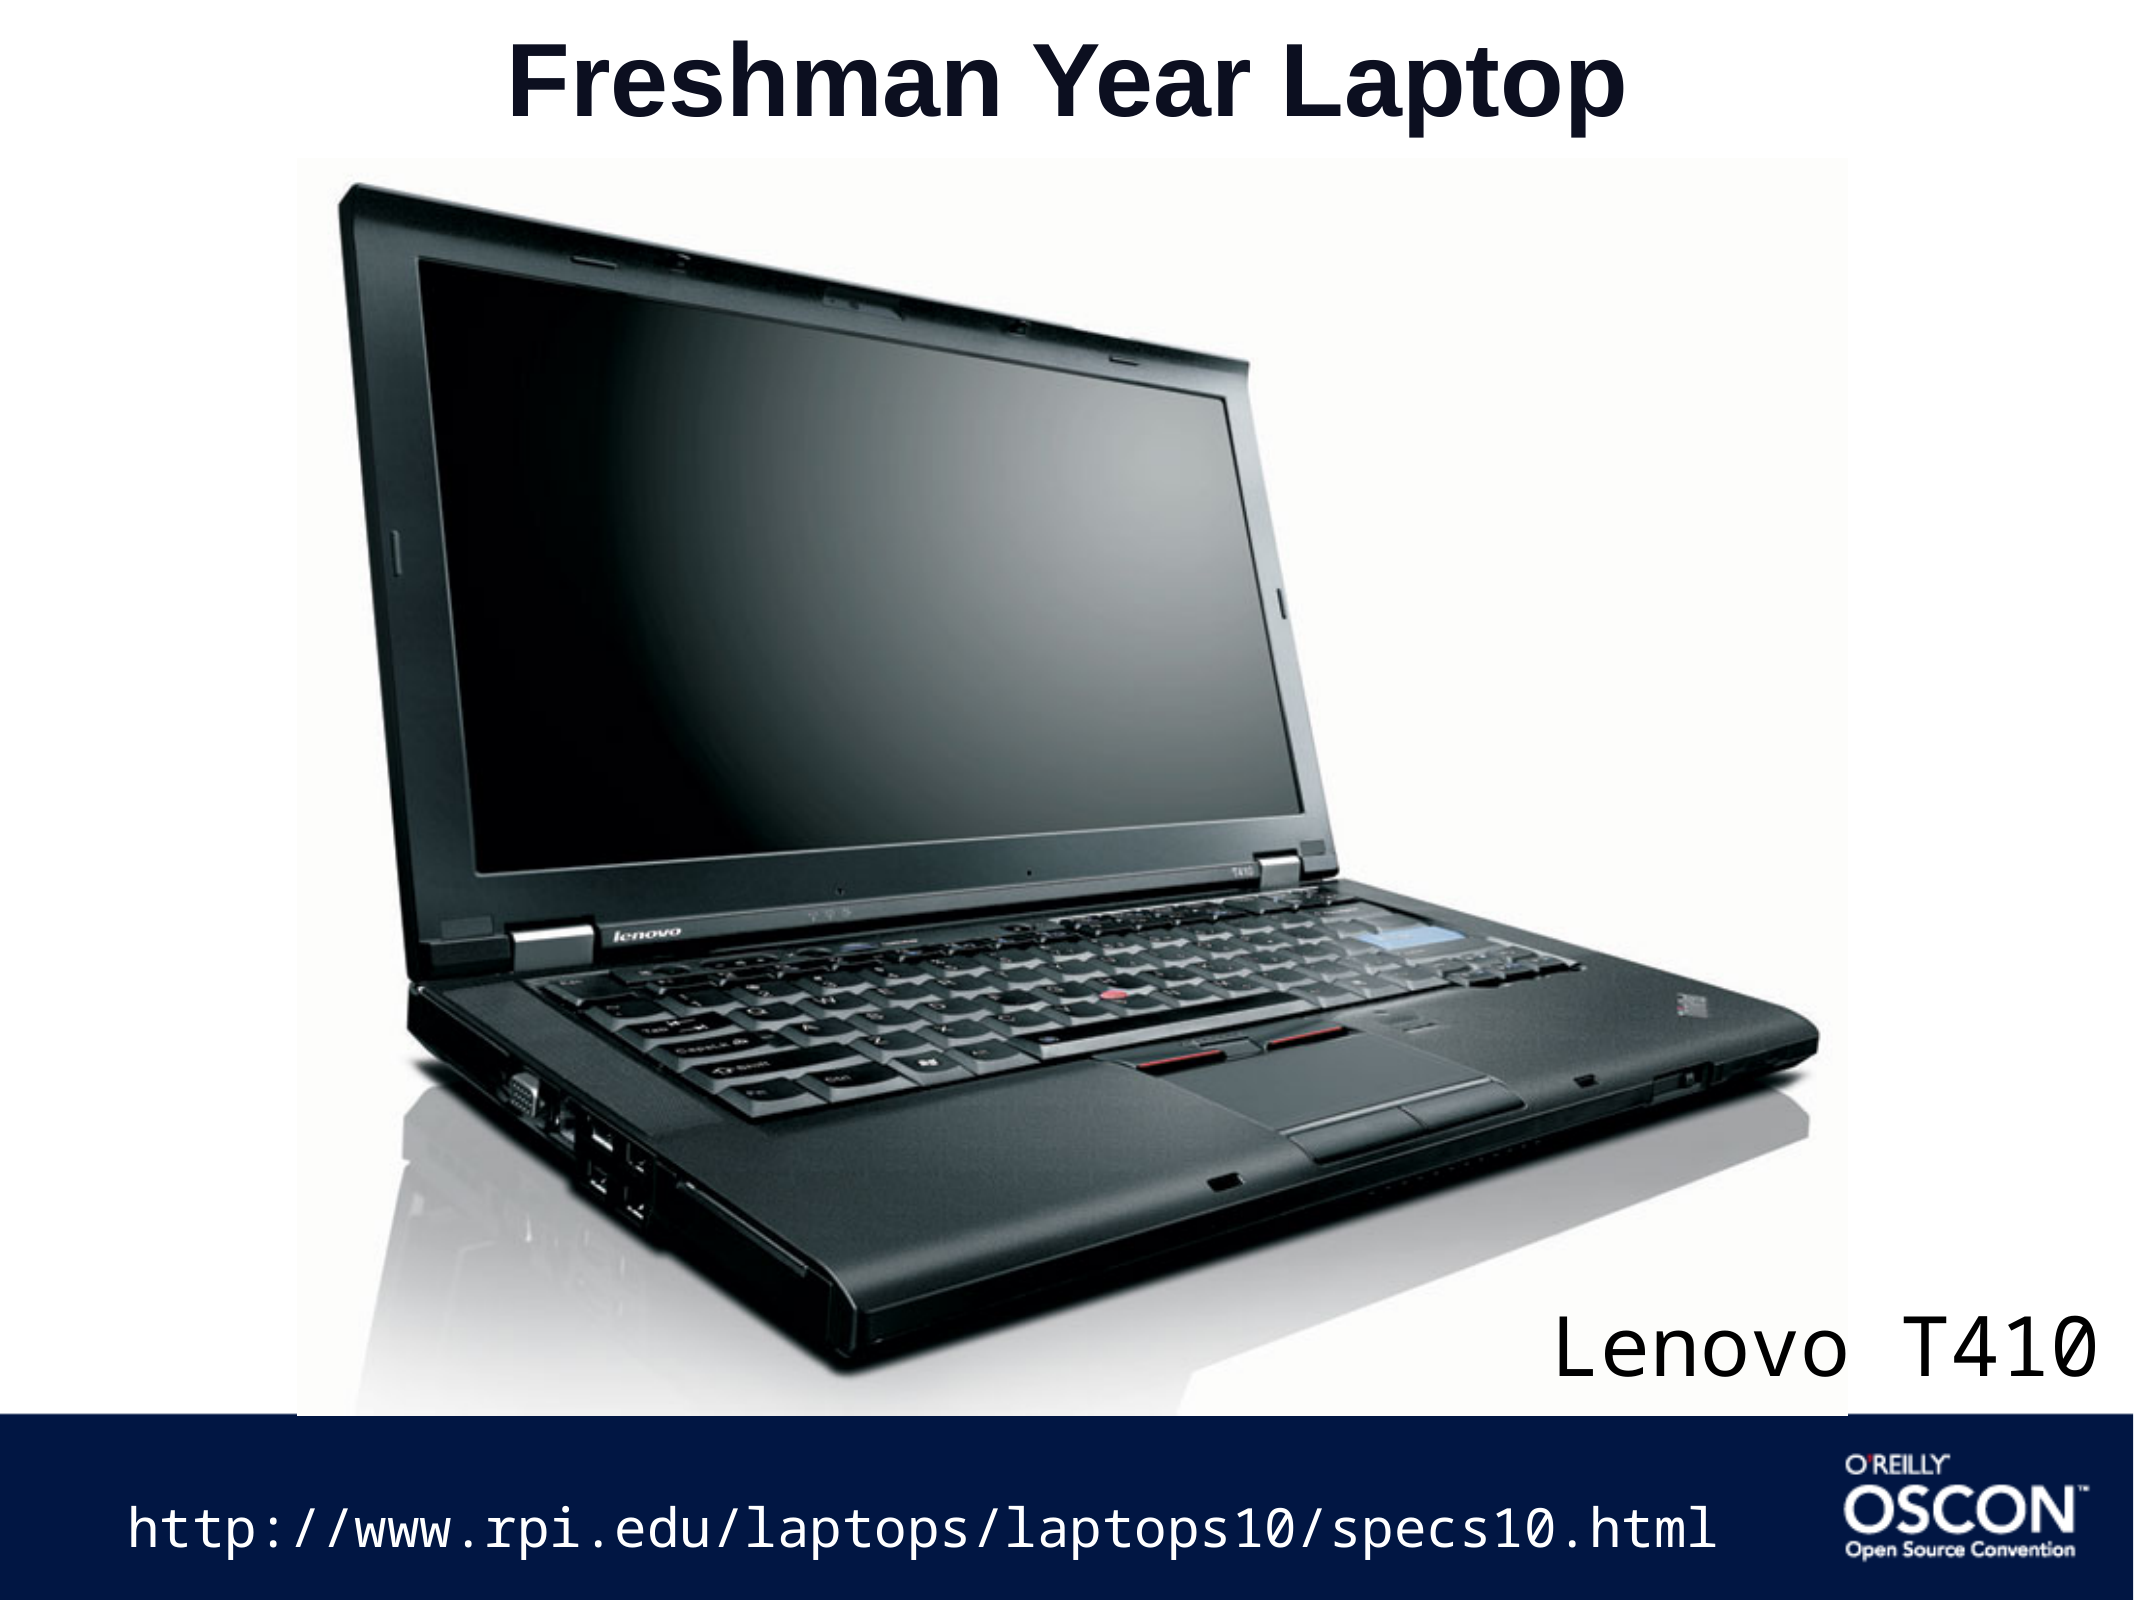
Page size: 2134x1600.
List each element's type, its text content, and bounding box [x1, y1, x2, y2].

title Freshman Year Laptop [41, 0, 2094, 159]
text_box Lenovo T410 [1535, 1285, 2116, 1401]
text_box http://www.rpi.edu/laptops/laptops10/specs10.html [112, 1485, 1838, 1566]
picture [0, 0, 2134, 1600]
